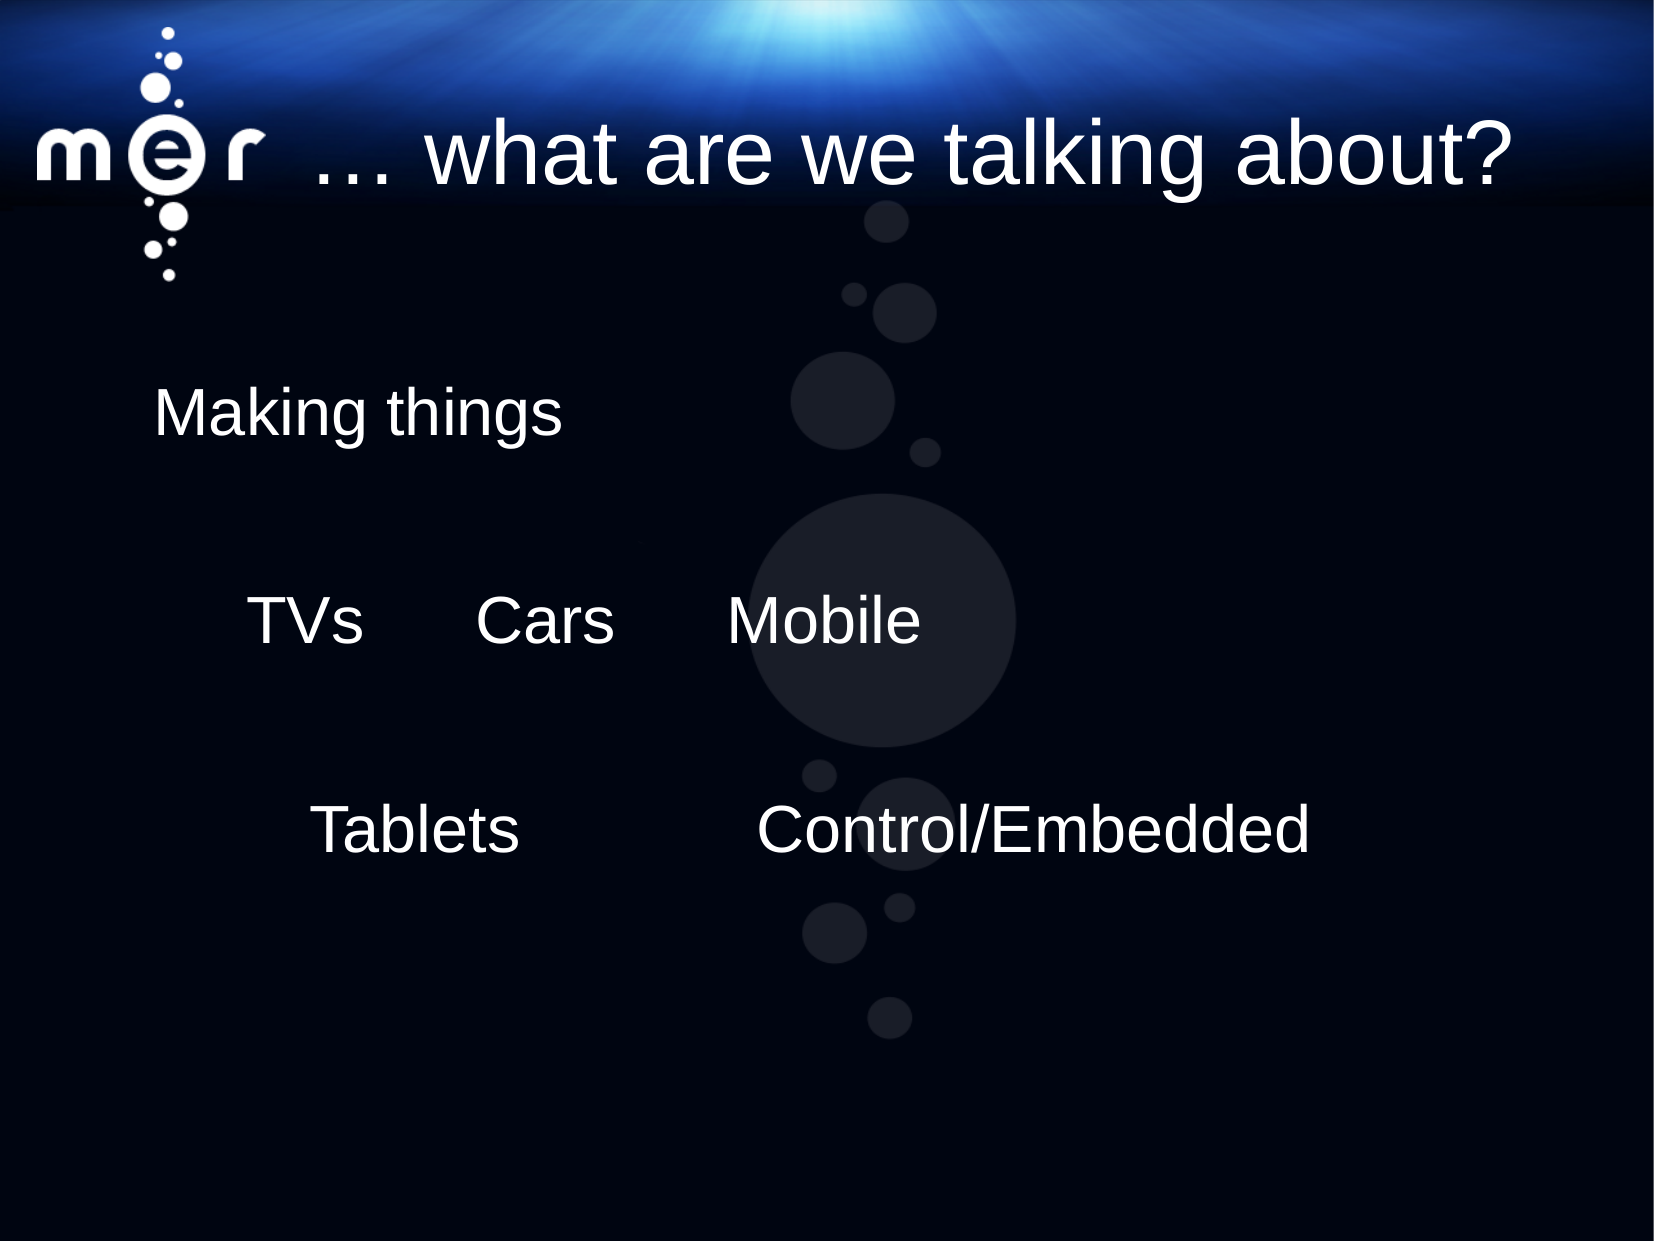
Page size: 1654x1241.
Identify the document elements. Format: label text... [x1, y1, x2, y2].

picture [0, 0, 1654, 1241]
list Making things TVs Cars Mobile Tablets Control/Embedded [82, 375, 1571, 1095]
title … what are we talking about? [307, 49, 1571, 257]
